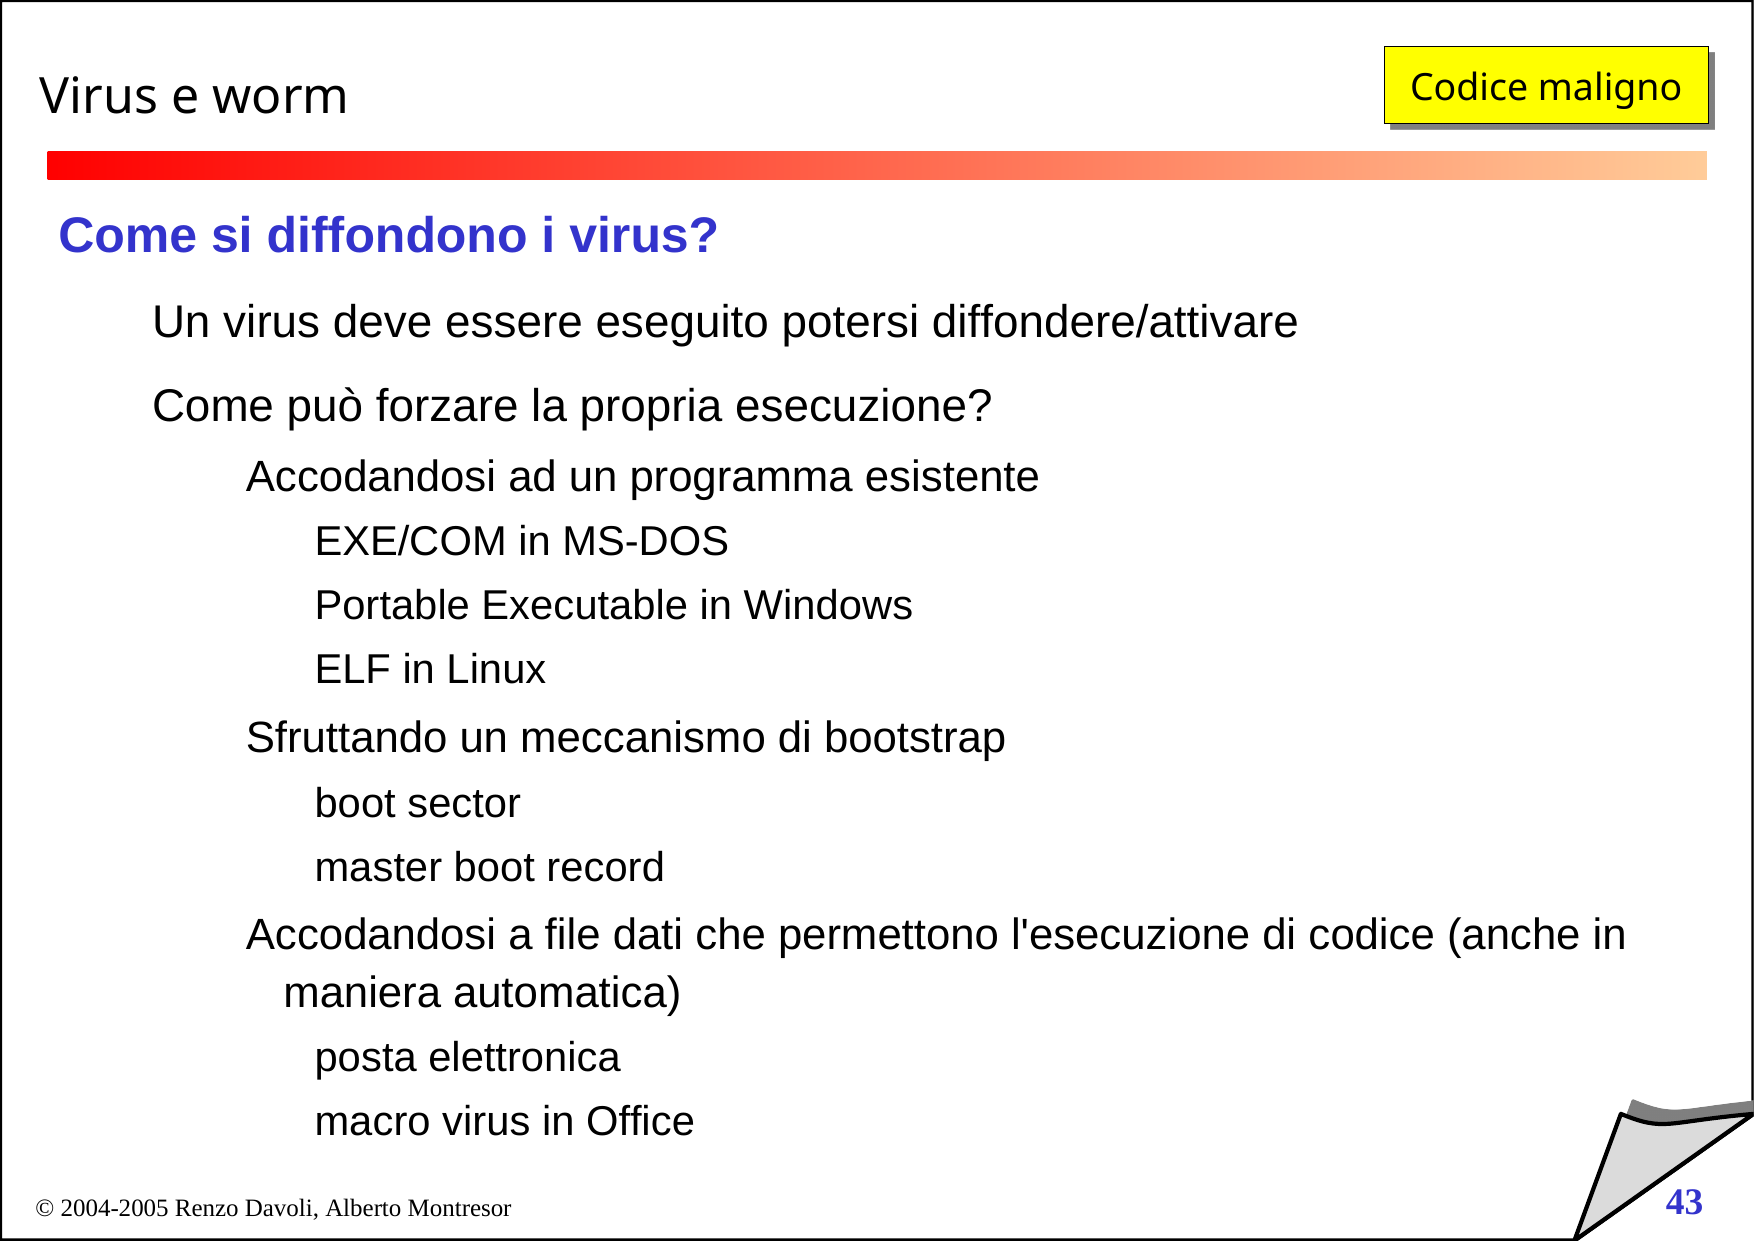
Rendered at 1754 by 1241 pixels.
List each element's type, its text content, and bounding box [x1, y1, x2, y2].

list Come si diffondono i virus? Un virus deve essere eseguito potersi diffondere/attivare Come può forzare la propria esecuzione? Accodandosi ad un programma esistente EXE/COM in MS-DOS Portable Executable in Windows ELF in Linux Sfruttando un meccanismo di bootstrap boot sector master boot record Accodandosi a file dati che permettono l'esecuzione di codice (anche in maniera automatica) posta elettronica macro virus in Office [58, 206, 1695, 1145]
text_box Codice maligno [1384, 46, 1709, 124]
title Virus e worm [40, 49, 1713, 144]
